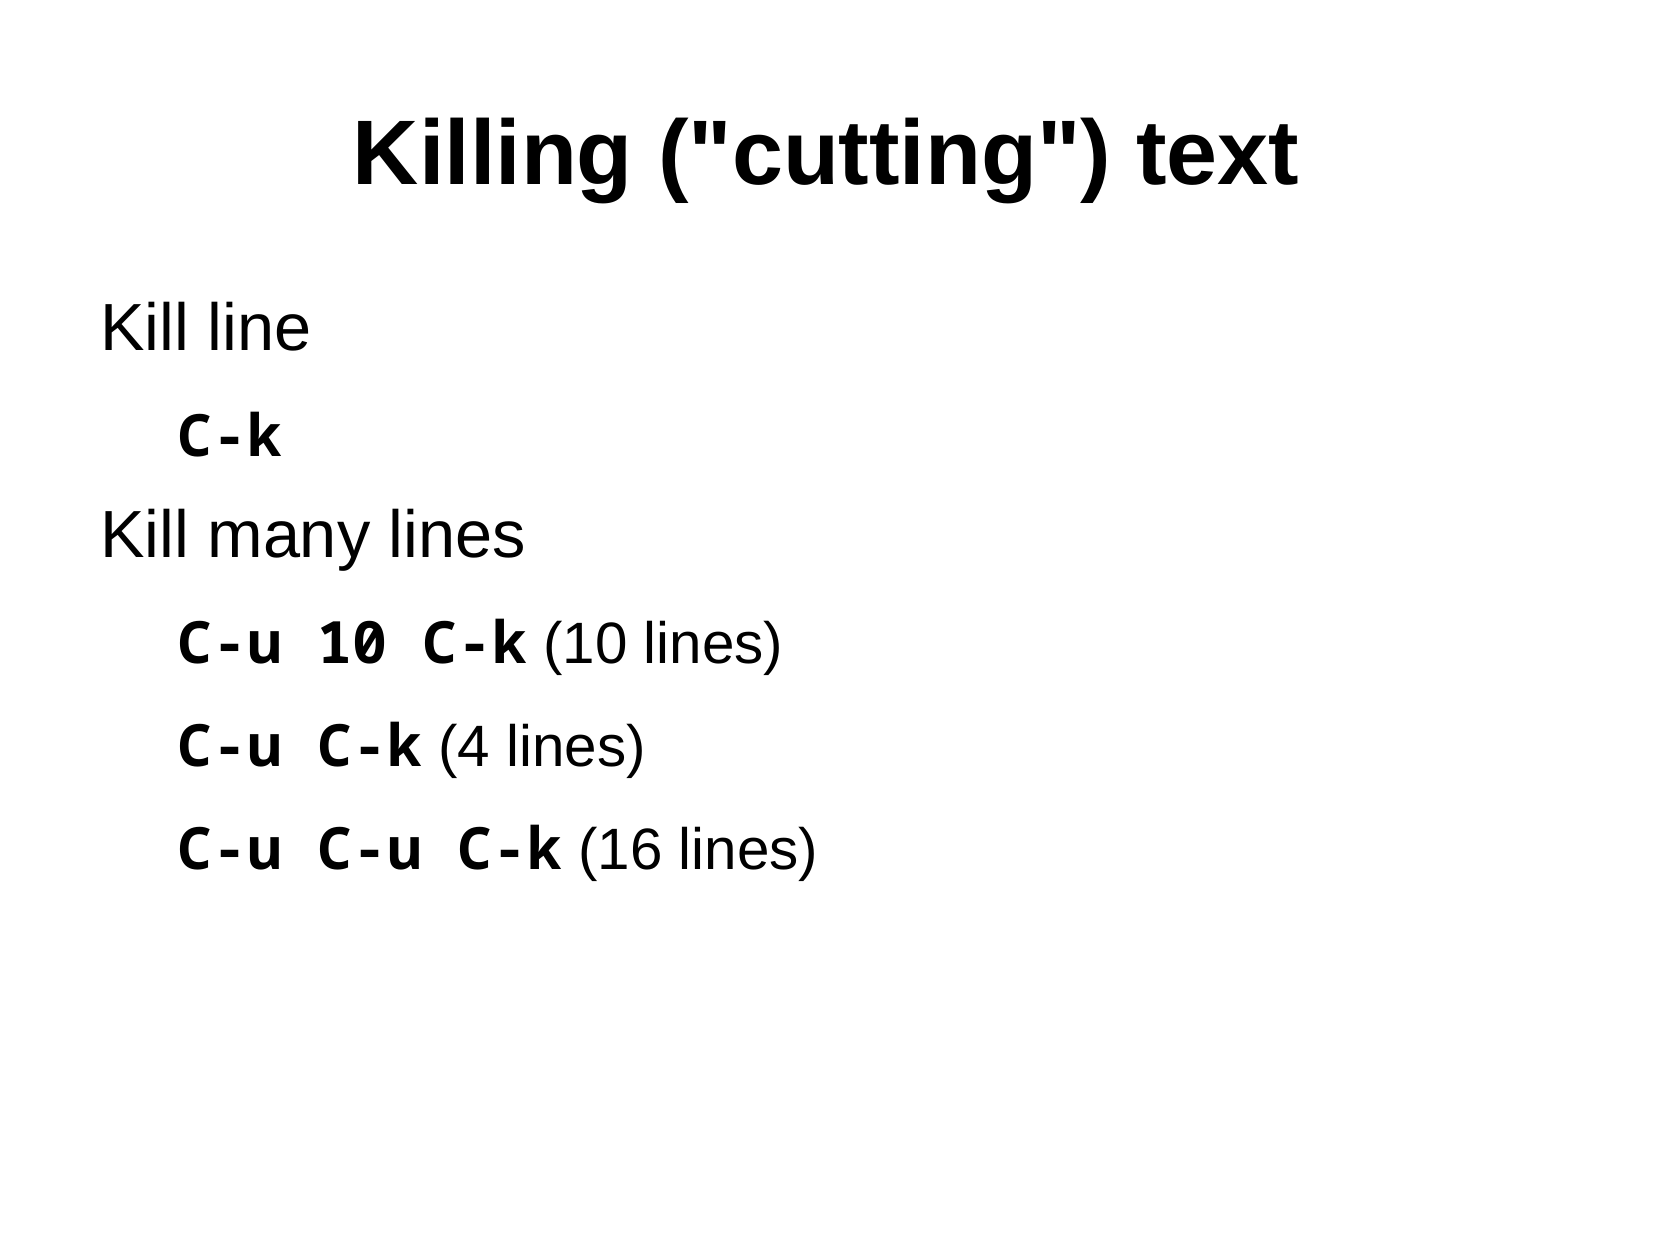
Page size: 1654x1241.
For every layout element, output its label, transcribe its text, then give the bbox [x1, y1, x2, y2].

title Killing ("cutting") text [82, 56, 1571, 250]
list Kill line C-k Kill many lines C-u 10 C-k (10 lines) C-u C-k (4 lines) C-u C-u C-k (16 lines) [82, 290, 1571, 1094]
